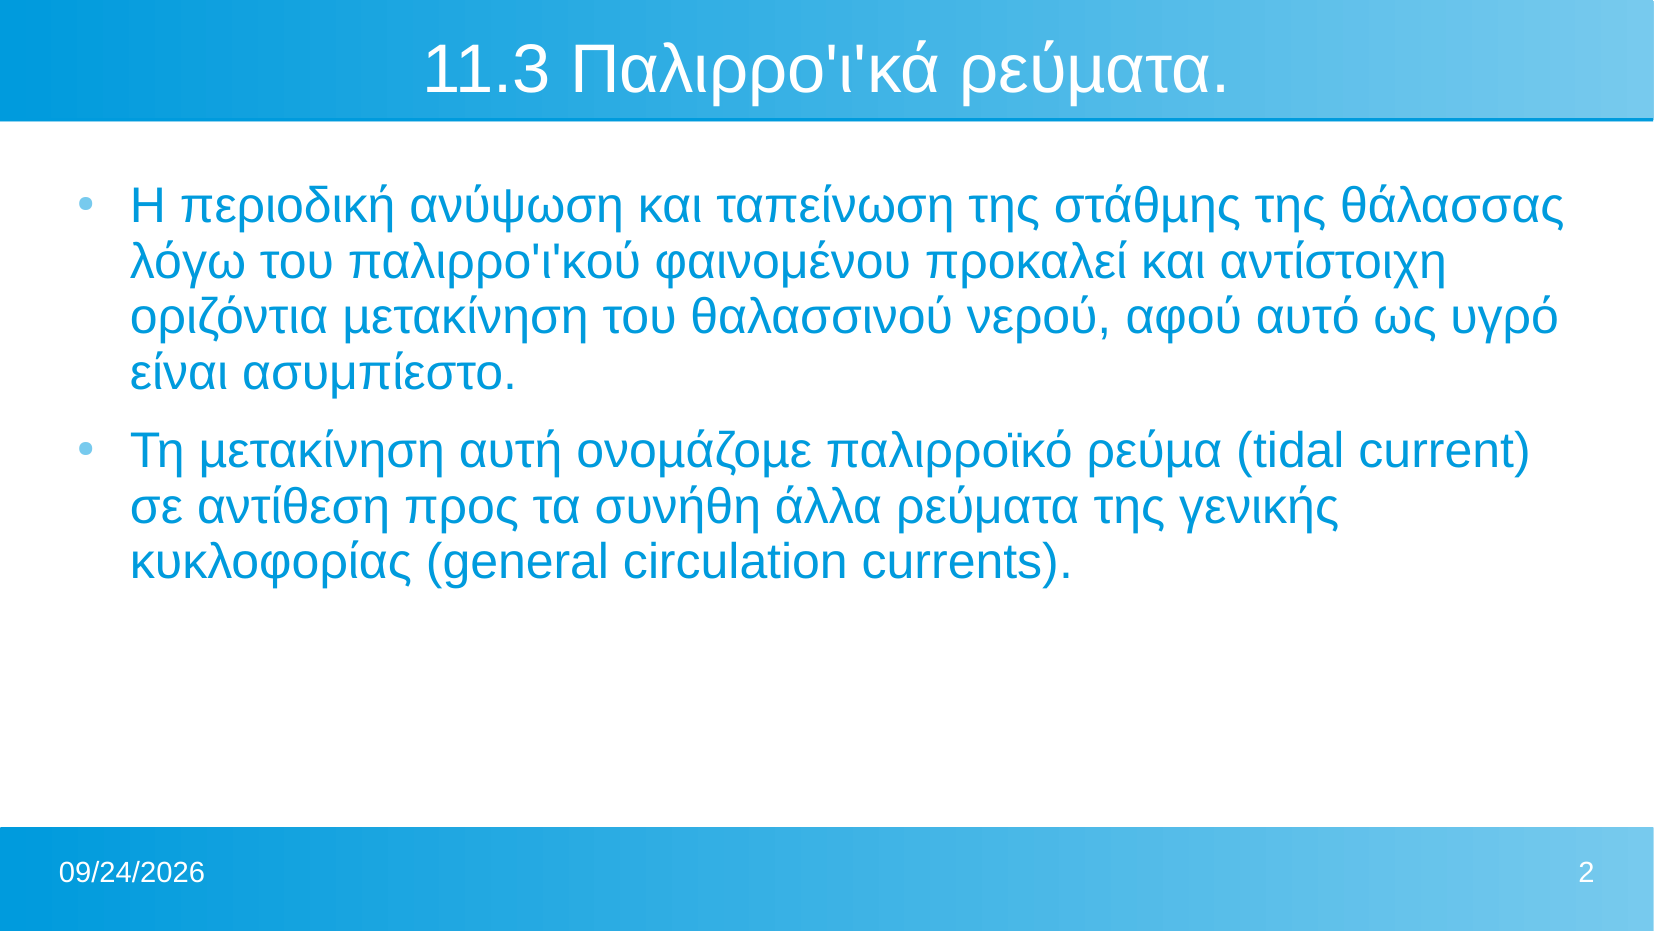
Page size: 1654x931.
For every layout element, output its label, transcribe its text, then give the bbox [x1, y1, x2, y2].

list Η περιοδική ανύψωση και ταπείνωση της στάθµης της θάλασσας λόγω του παλιρρο'ι'κού φαινομένου προκαλεί και αντίστοιχη οριζόντια µετακίνηση του θαλασσινού νερού, αφού αυτό ως υγρό είναι ασυμπίεστο. Τη µετακίνηση αυτή ονοµάζοµε παλιρροϊκό ρεύµα (tidal current) σε αντίθεση προς τα συνήθη άλλα ρεύματα της γενικής κυκλοφορίας (general circulation currents). [59, 177, 1595, 768]
title 11.3 Παλιρρο'ι'κά ρεύµατα. [59, 29, 1595, 108]
